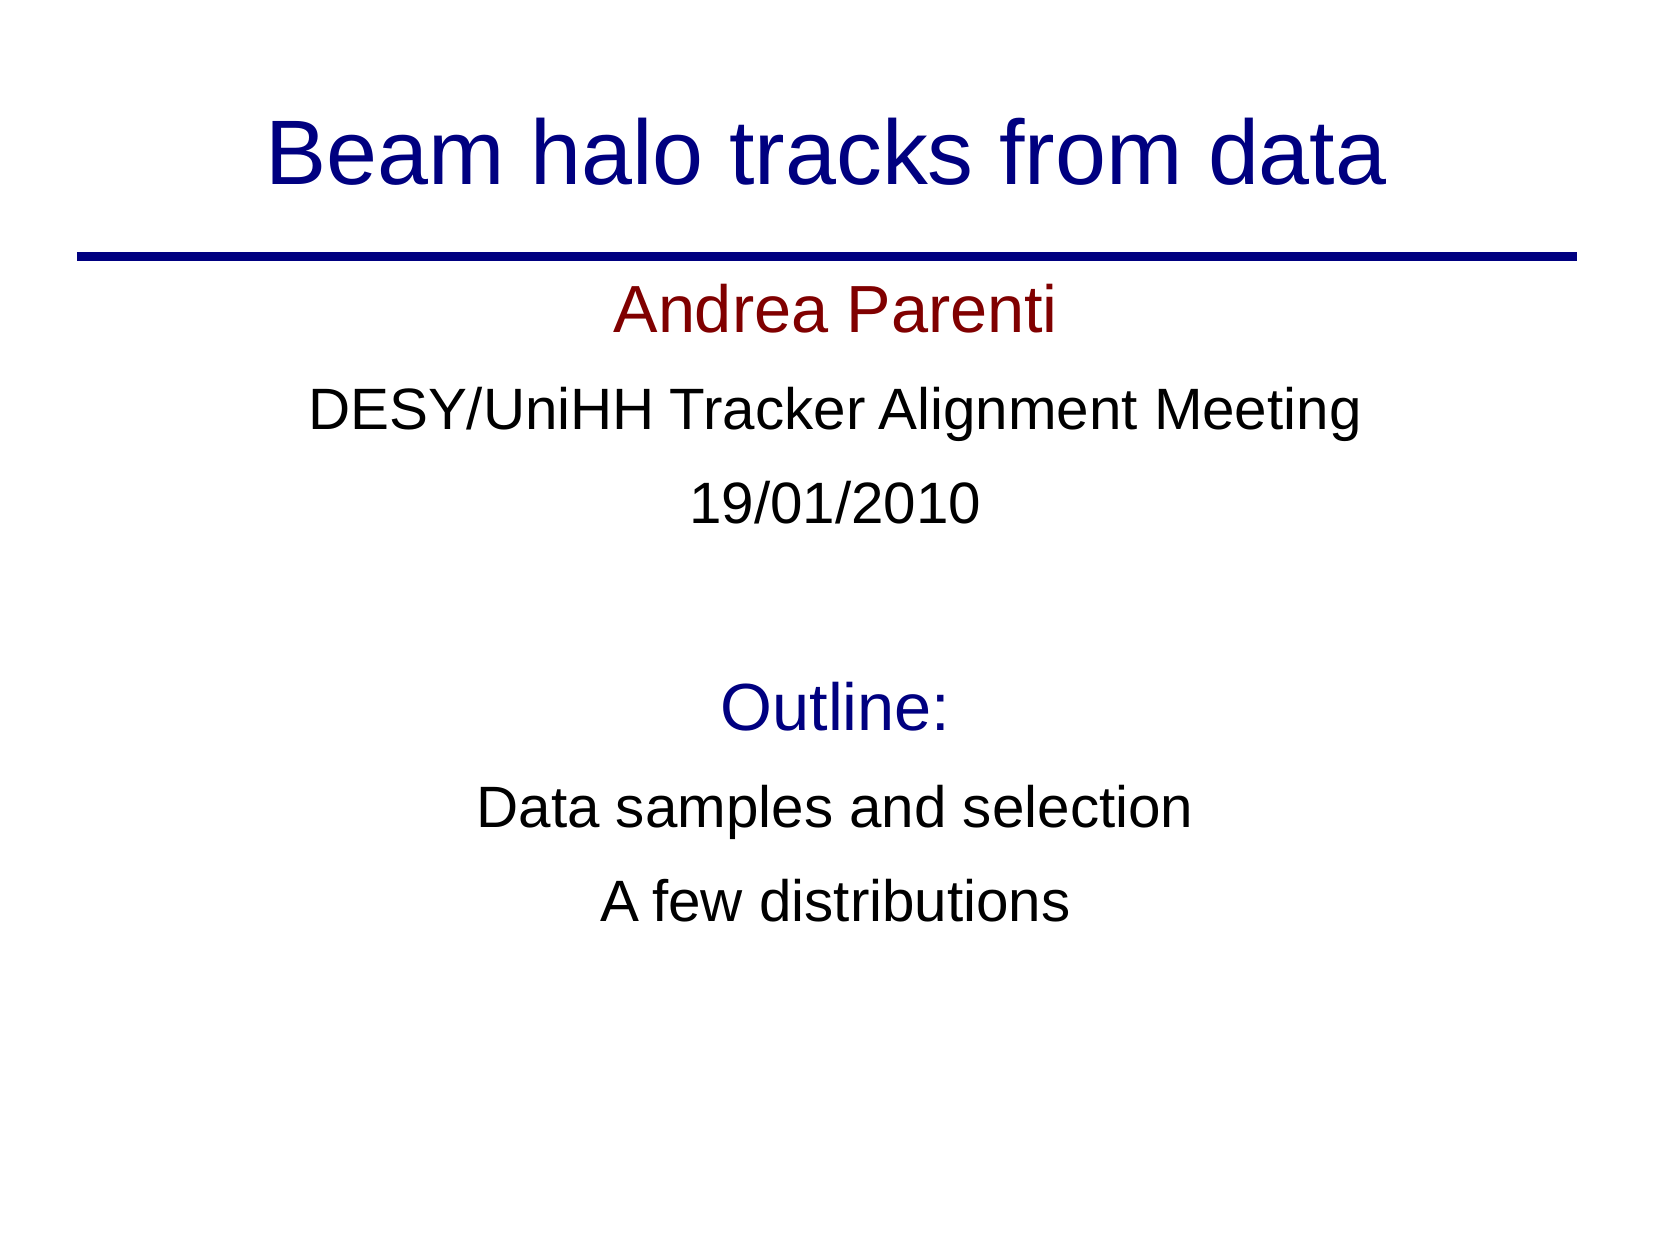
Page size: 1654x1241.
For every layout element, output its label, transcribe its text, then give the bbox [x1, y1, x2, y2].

list Andrea Parenti DESY/UniHH Tracker Alignment Meeting 19/01/2010 Outline: Data samples and selection A few distributions [82, 272, 1571, 1077]
title Beam halo tracks from data [82, 56, 1571, 250]
